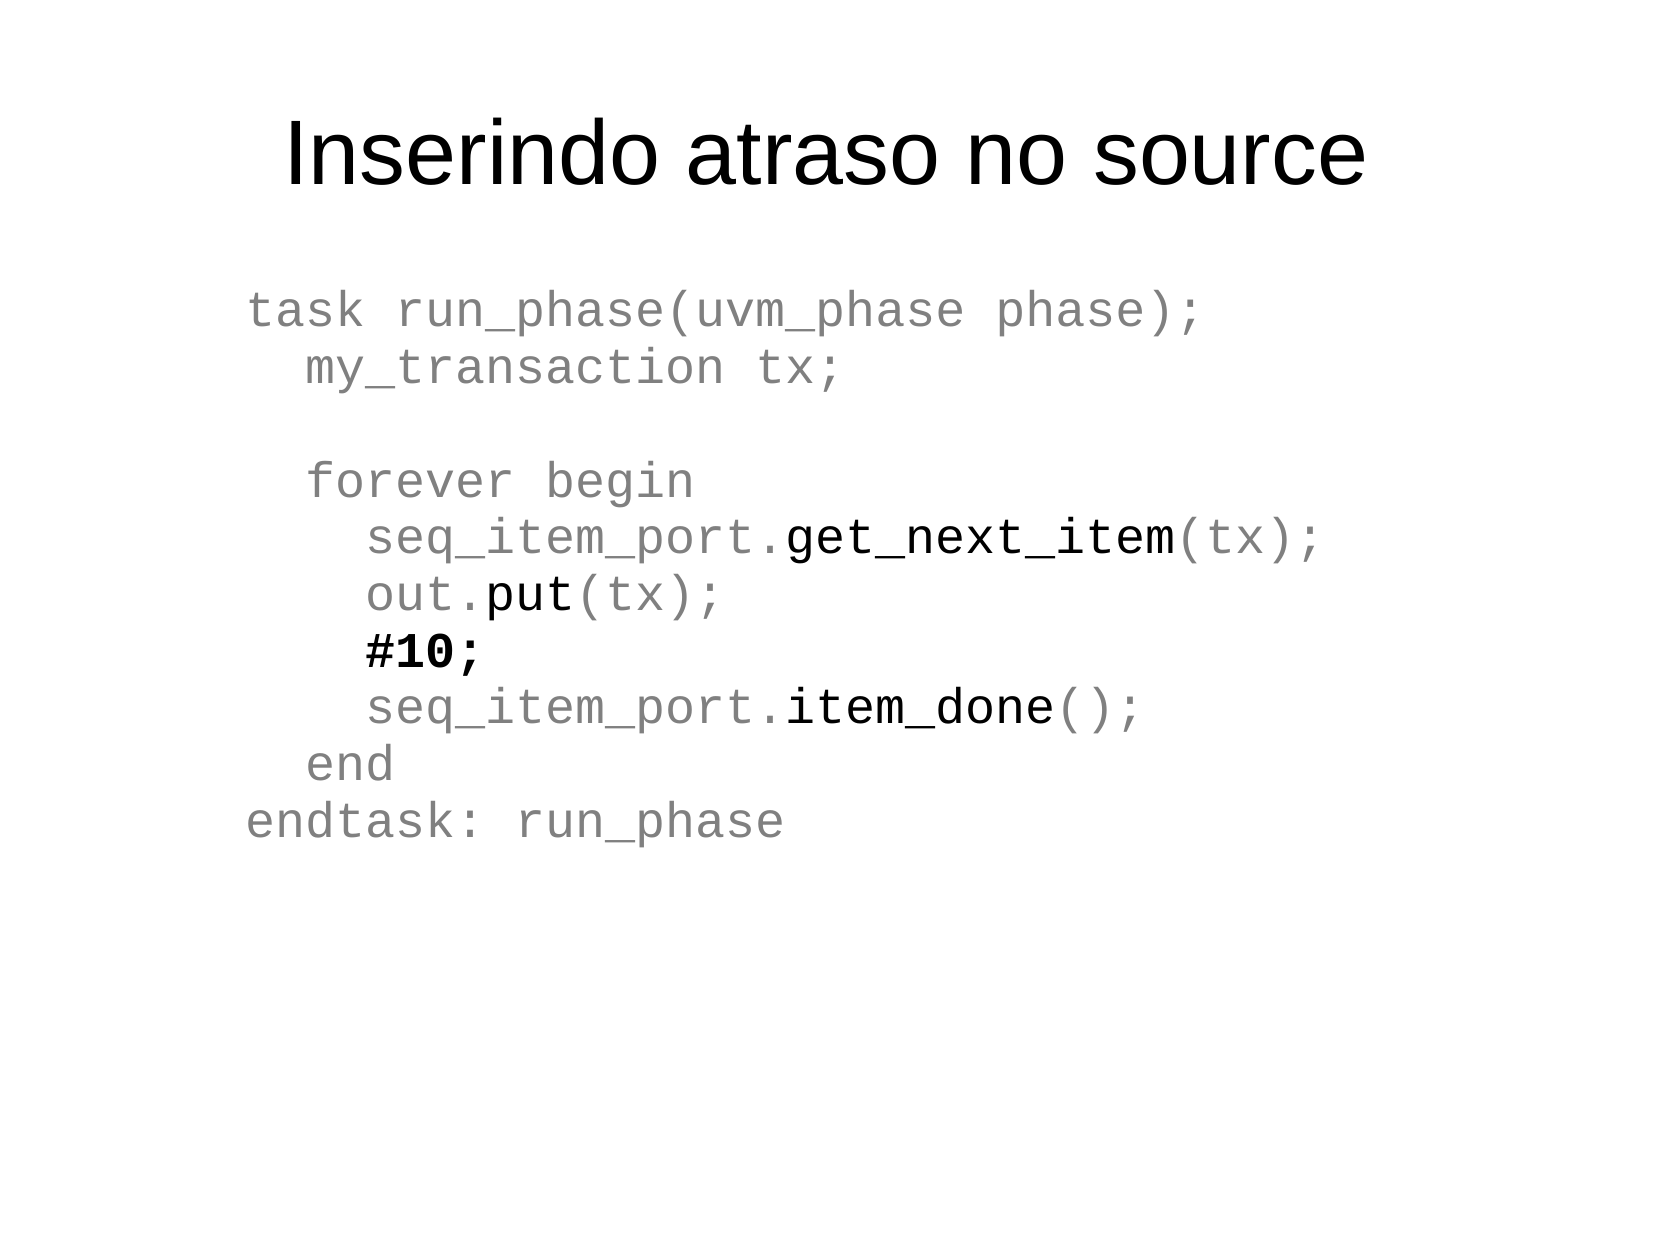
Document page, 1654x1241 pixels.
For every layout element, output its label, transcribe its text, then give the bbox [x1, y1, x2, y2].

title Inserindo atraso no source [82, 49, 1571, 257]
list task run_phase(uvm_phase phase); my_transaction tx; forever begin seq_item_port.get_next_item(tx); out.put(tx); #10; seq_item_port.item_done(); end endtask: run_phase [245, 285, 1326, 1156]
